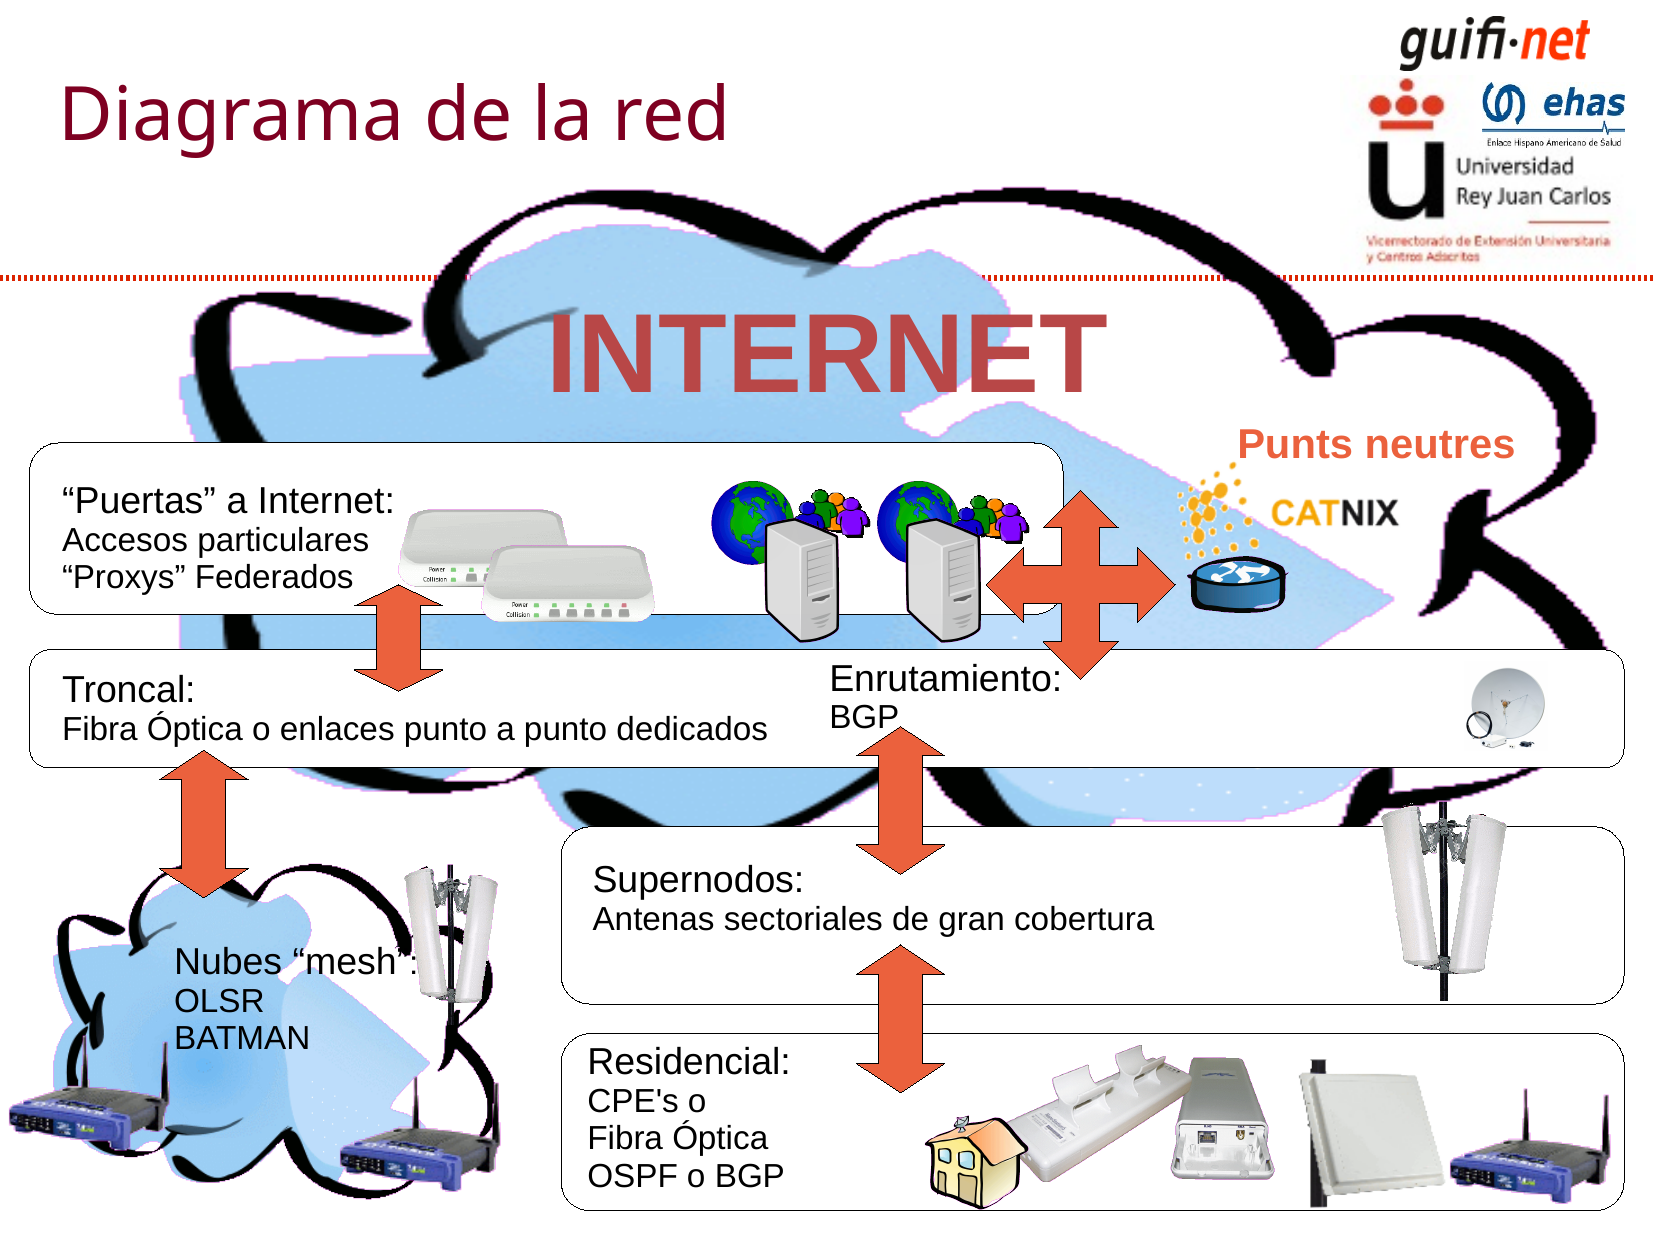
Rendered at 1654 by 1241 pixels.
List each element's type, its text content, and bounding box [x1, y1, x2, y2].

text_box Punts neutres [1222, 413, 1531, 475]
picture [0, 0, 1654, 1241]
text_box Enrutamiento: BGP [814, 649, 1078, 744]
title Diagrama de la red [59, 15, 1548, 208]
text_box Supernodos: Antenas sectoriales de gran cobertura [577, 851, 1171, 945]
text_box INTERNET [531, 283, 1124, 424]
text_box Nubes “mesh”: OLSR BATMAN [159, 933, 434, 1065]
text_box Residencial: CPE's o Fibra Óptica OSPF o BGP [572, 1033, 806, 1202]
text_box [29, 442, 1625, 1093]
text_box “Puertas” a Internet: Accesos particulares “Proxys” Federados [47, 472, 411, 604]
text_box Troncal: Fibra Óptica o enlaces punto a punto dedicados [47, 661, 827, 756]
